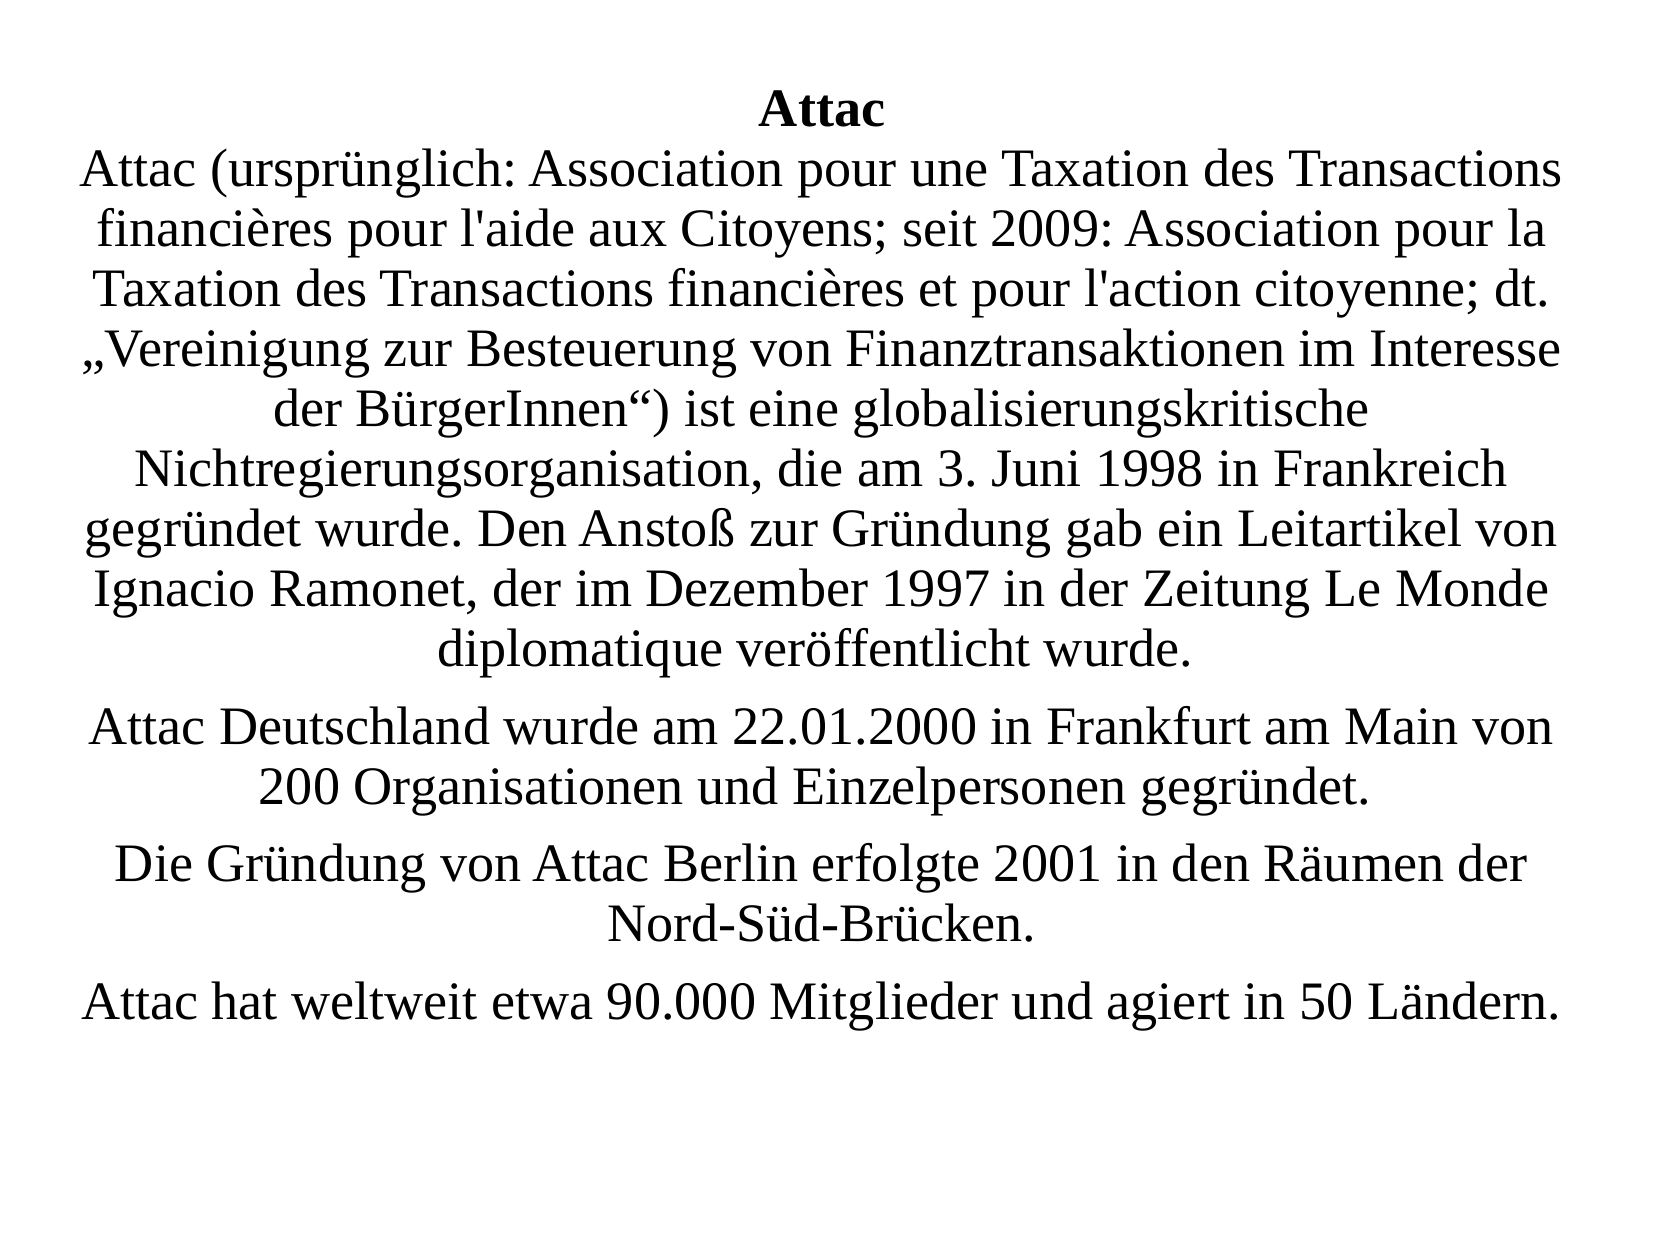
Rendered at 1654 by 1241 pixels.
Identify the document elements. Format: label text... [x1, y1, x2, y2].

text_box Attac Attac (ursprünglich: Association pour une Taxation des Transactions financières pour l'aide aux Citoyens; seit 2009: Association pour la Taxation des Transactions financières et pour l'action citoyenne; dt. „Vereinigung zur Besteuerung von Finanztransaktionen im Interesse der BürgerInnen“) ist eine globalisierungskritische Nichtregierungsorganisation, die am 3. Juni 1998 in Frankreich gegründet wurde. Den Anstoß zur Gründung gab ein Leitartikel von Ignacio Ramonet, der im Dezember 1997 in der Zeitung Le Monde diplomatique veröffentlicht wurde. Attac Deutschland wurde am 22.01.2000 in Frankfurt am Main von 200 Organisationen und Einzelpersonen gegründet. Die Gründung von Attac Berlin erfolgte 2001 in den Räumen der Nord-Süd-Brücken. Attac hat weltweit etwa 90.000 Mitglieder und agiert in 50 Ländern. [64, 70, 1601, 1039]
